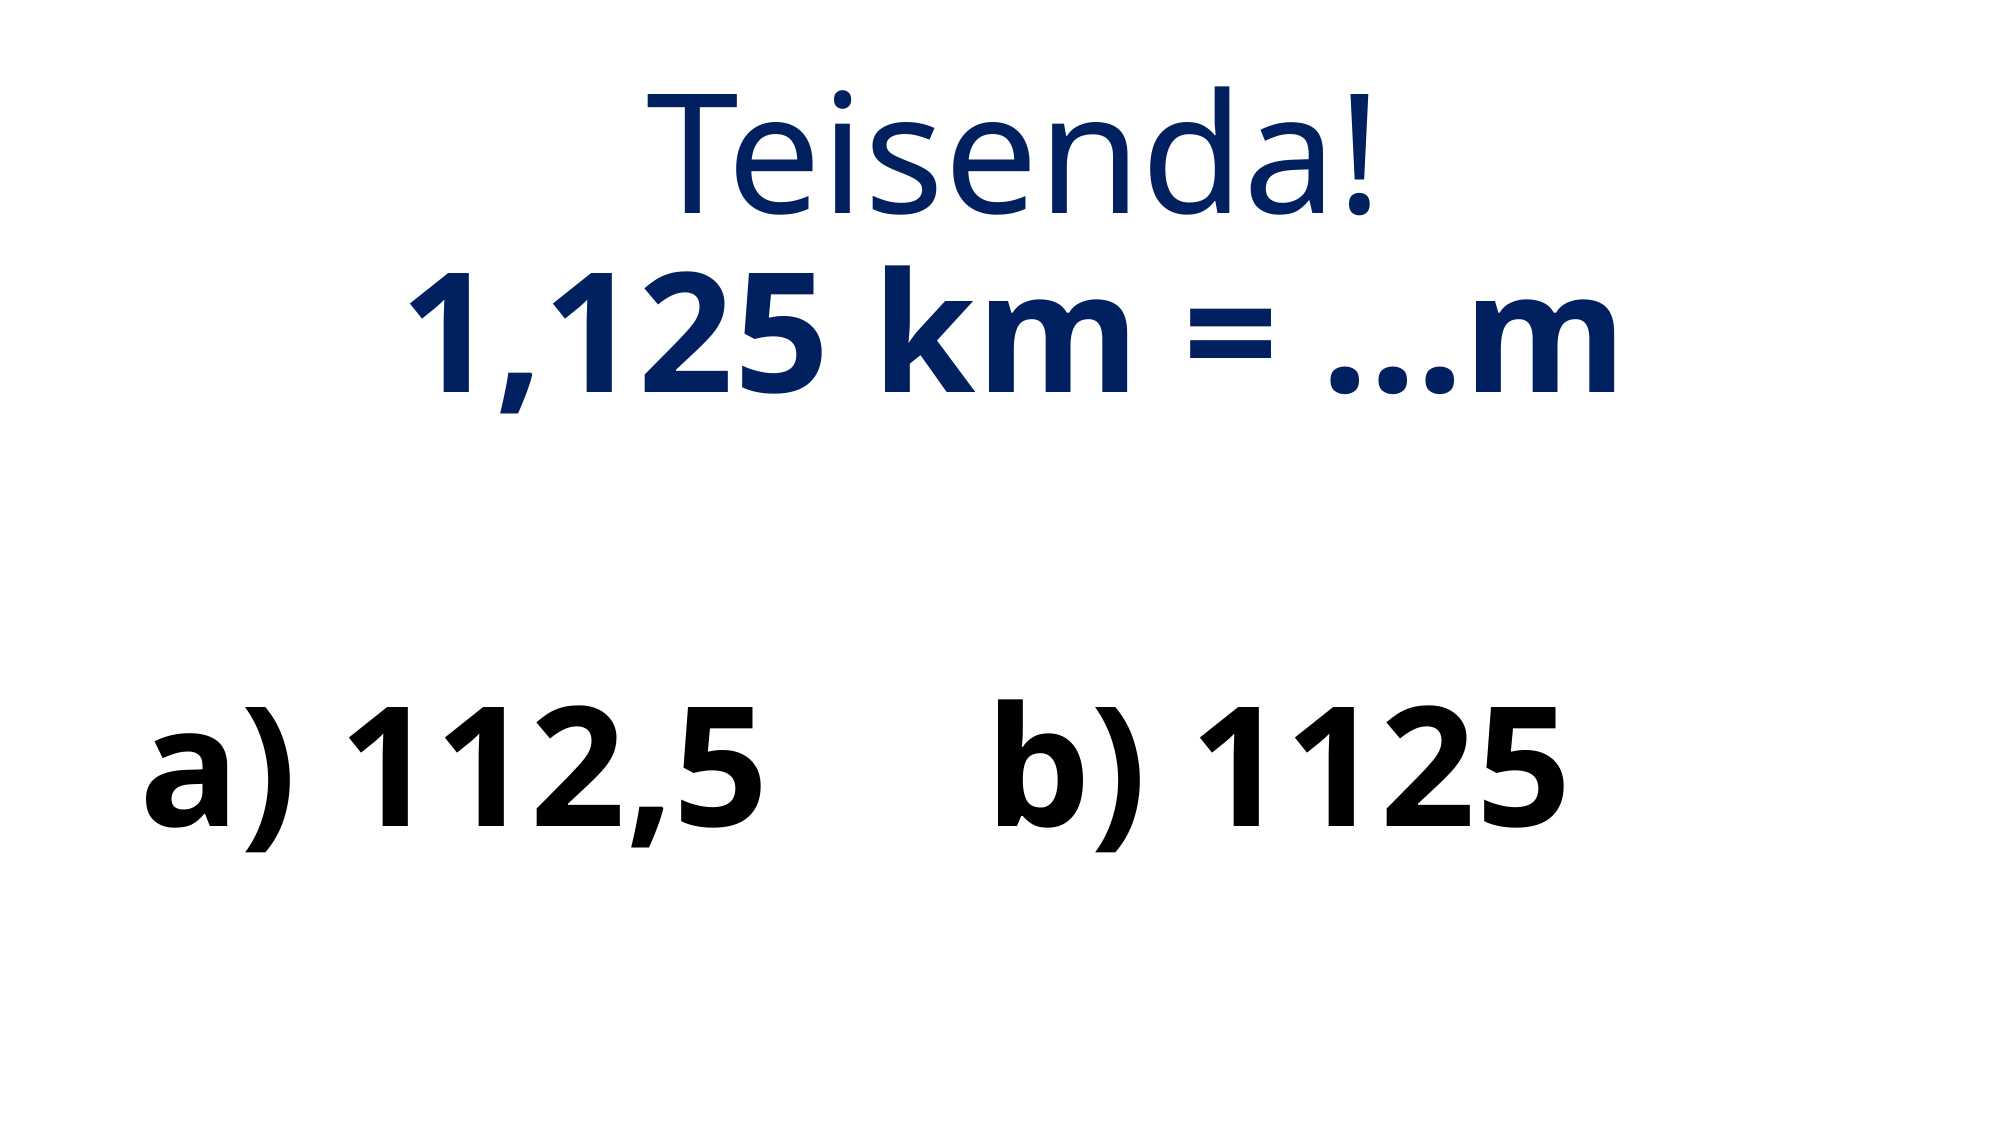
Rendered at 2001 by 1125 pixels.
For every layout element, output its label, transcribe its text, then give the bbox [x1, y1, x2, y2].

text_box a) 112,5 b) 1125 [119, 583, 1911, 940]
title Teisenda! 1,125 km = ...m [46, 59, 1983, 416]
